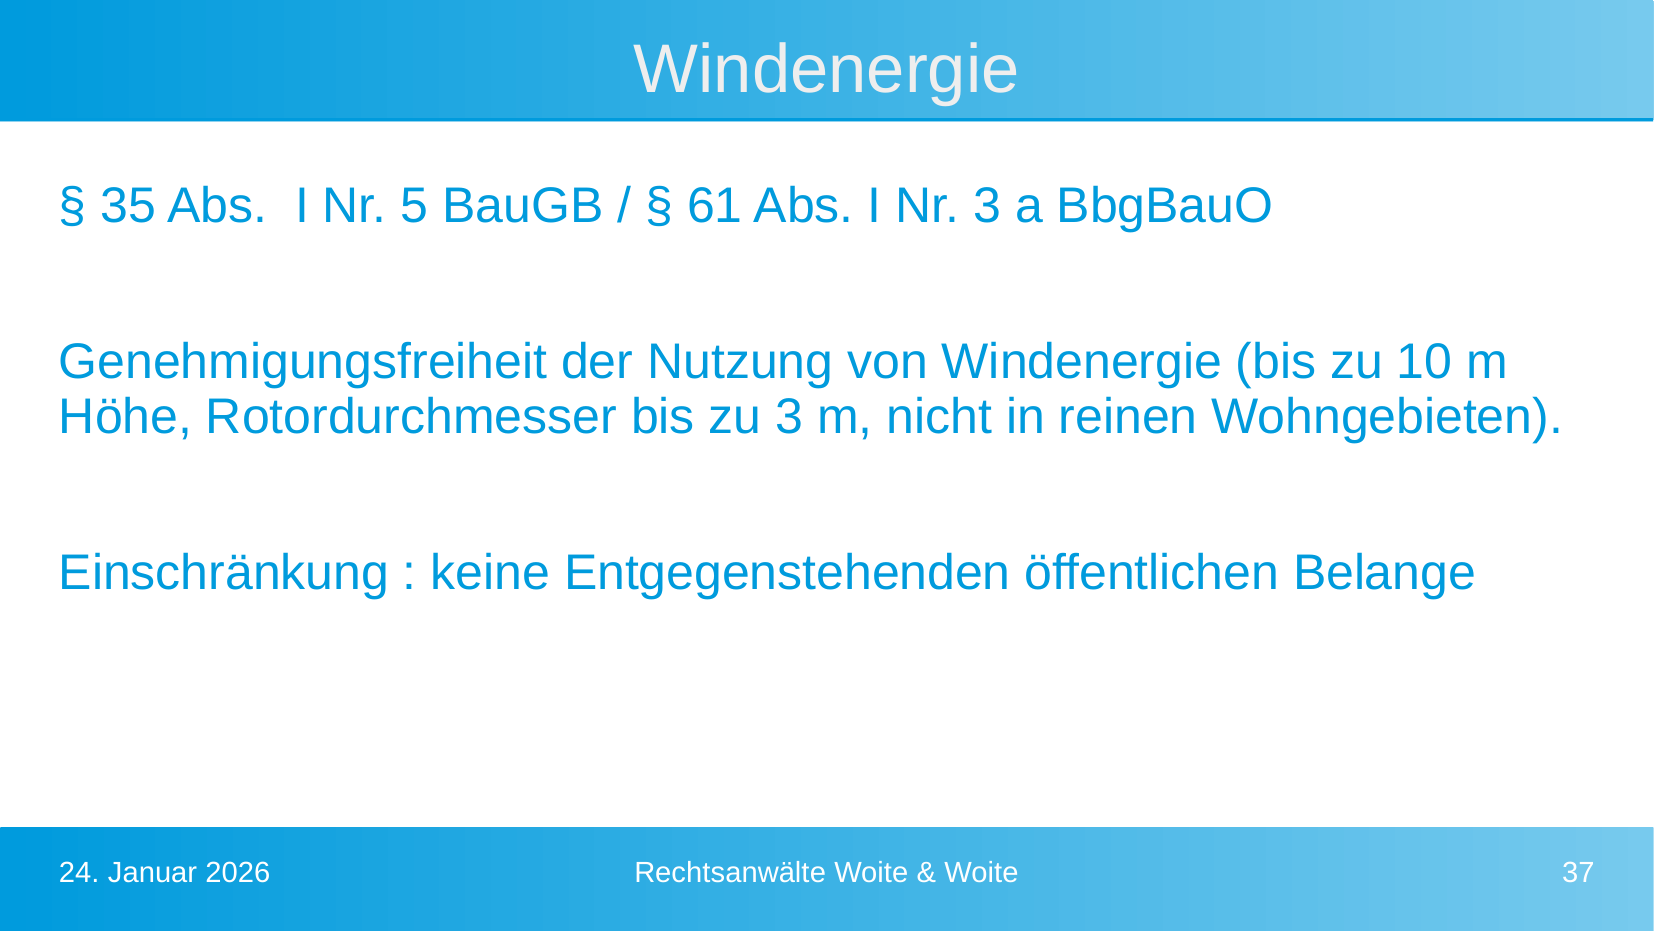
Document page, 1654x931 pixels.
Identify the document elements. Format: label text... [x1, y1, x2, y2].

title Windenergie [59, 29, 1595, 108]
list § 35 Abs. I Nr. 5 BauGB / § 61 Abs. I Nr. 3 a BbgBauO Genehmigungsfreiheit der Nutzung von Windenergie (bis zu 10 m Höhe, Rotordurchmesser bis zu 3 m, nicht in reinen Wohngebieten). Einschränkung : keine Entgegenstehenden öffentlichen Belange [59, 177, 1595, 768]
